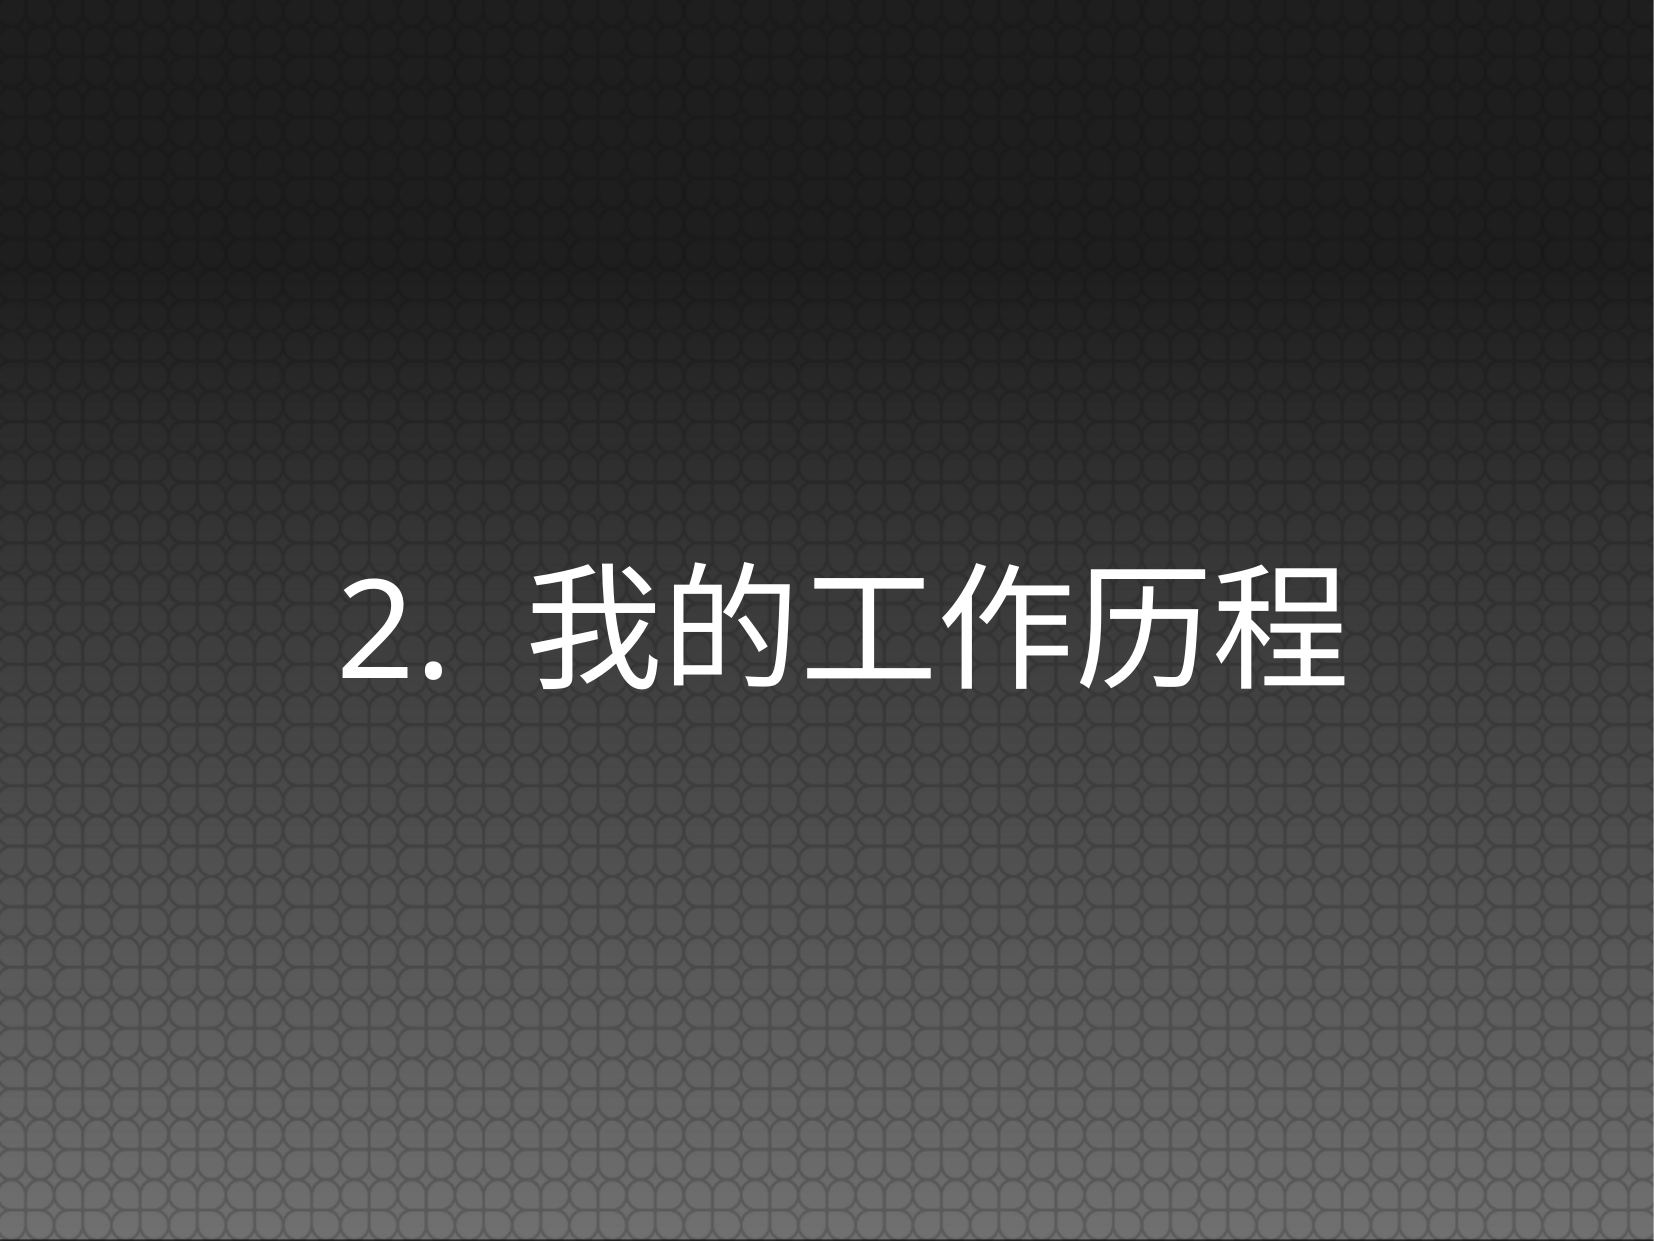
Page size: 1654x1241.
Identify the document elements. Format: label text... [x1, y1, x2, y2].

title 2. 我的工作历程 [75, 415, 1564, 823]
picture [0, 0, 1654, 1241]
